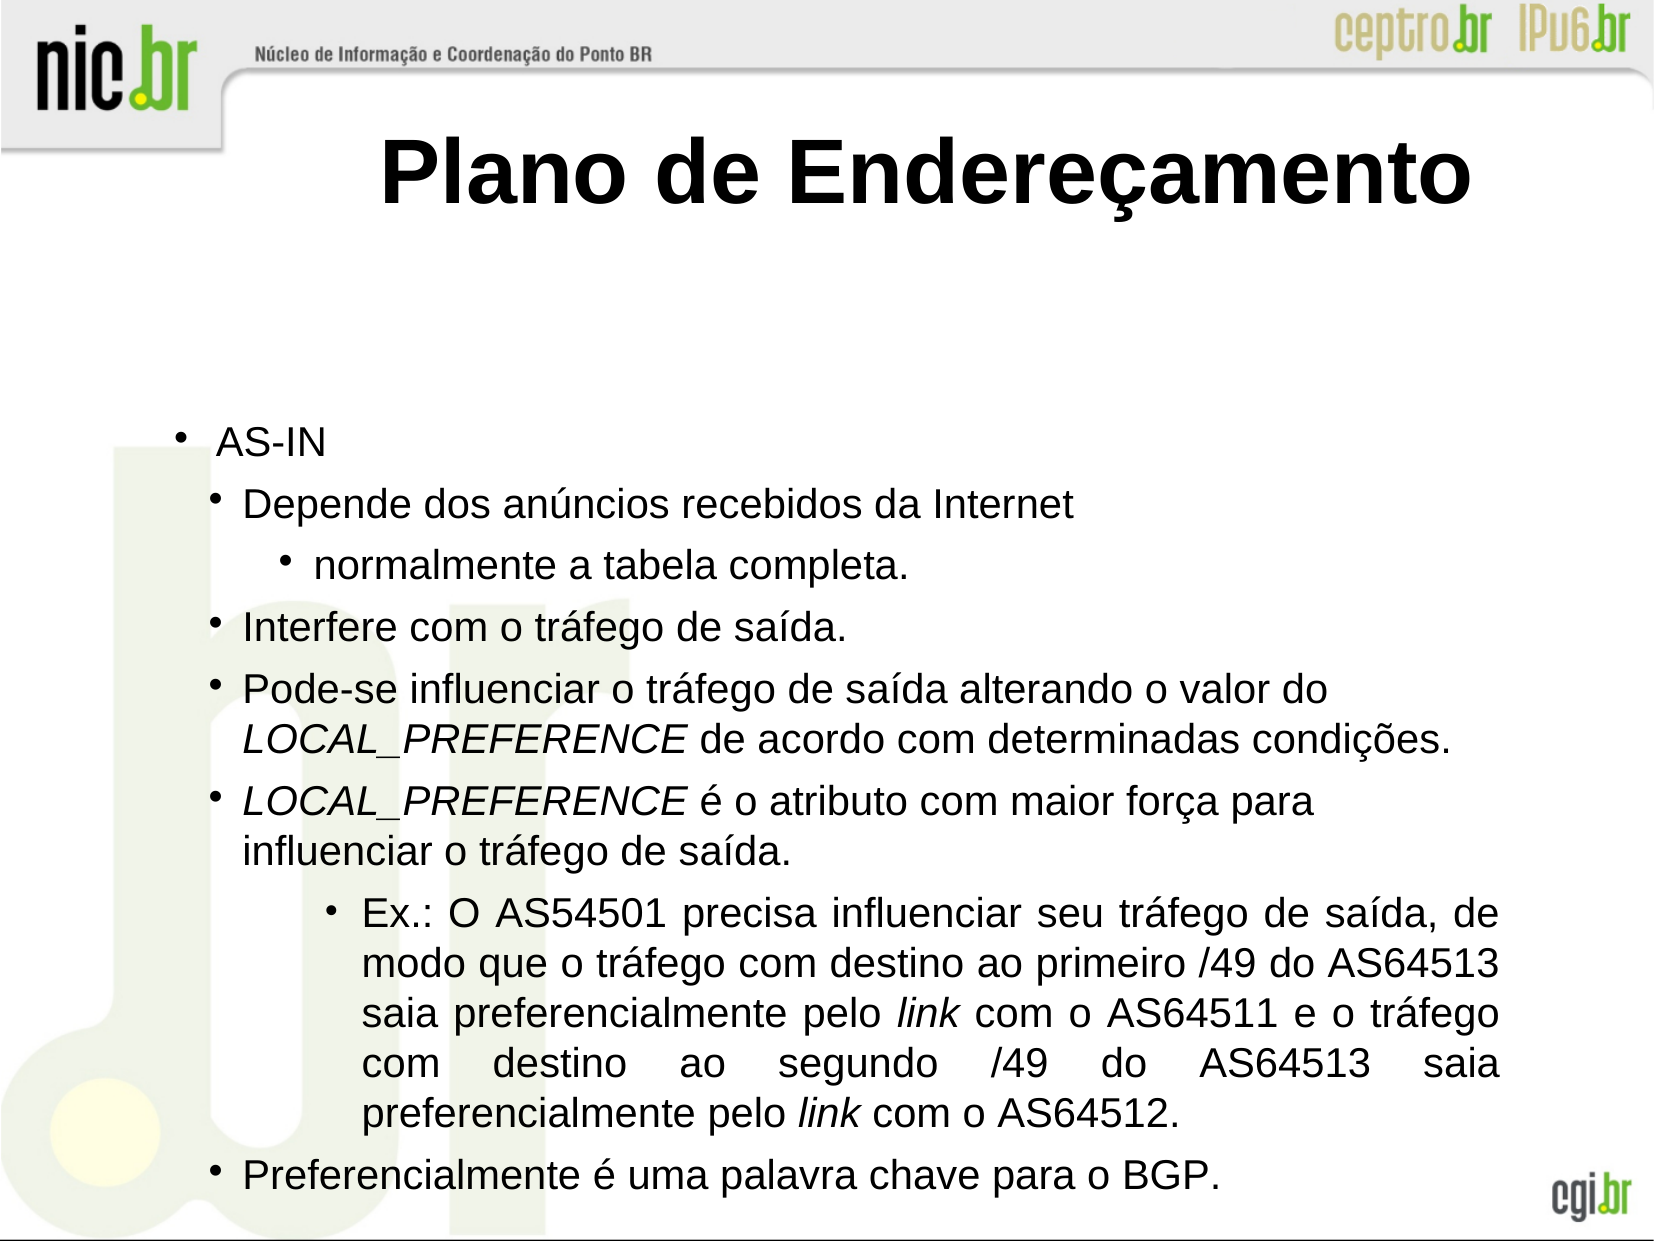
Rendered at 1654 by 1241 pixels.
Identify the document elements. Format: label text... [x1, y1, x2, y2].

text_box Plano de Endereçamento [189, 97, 1654, 216]
picture [0, 0, 1654, 1241]
text_box AS-IN Depende dos anúncios recebidos da Internet normalmente a tabela completa. Interfere com o tráfego de saída. Pode-se influenciar o tráfego de saída alterando o valor do LOCAL_PREFERENCE de acordo com determinadas condições. LOCAL_PREFERENCE é o atributo com maior força para influenciar o tráfego de saída. Ex.: O AS54501 precisa influenciar seu tráfego de saída, de modo que o tráfego com destino ao primeiro /49 do AS64513 saia preferencialmente pelo link com o AS64511 e o tráfego com destino ao segundo /49 do AS64513 saia preferencialmente pelo link com o AS64512. Preferencialmente é uma palavra chave para o BGP. [159, 404, 1516, 537]
